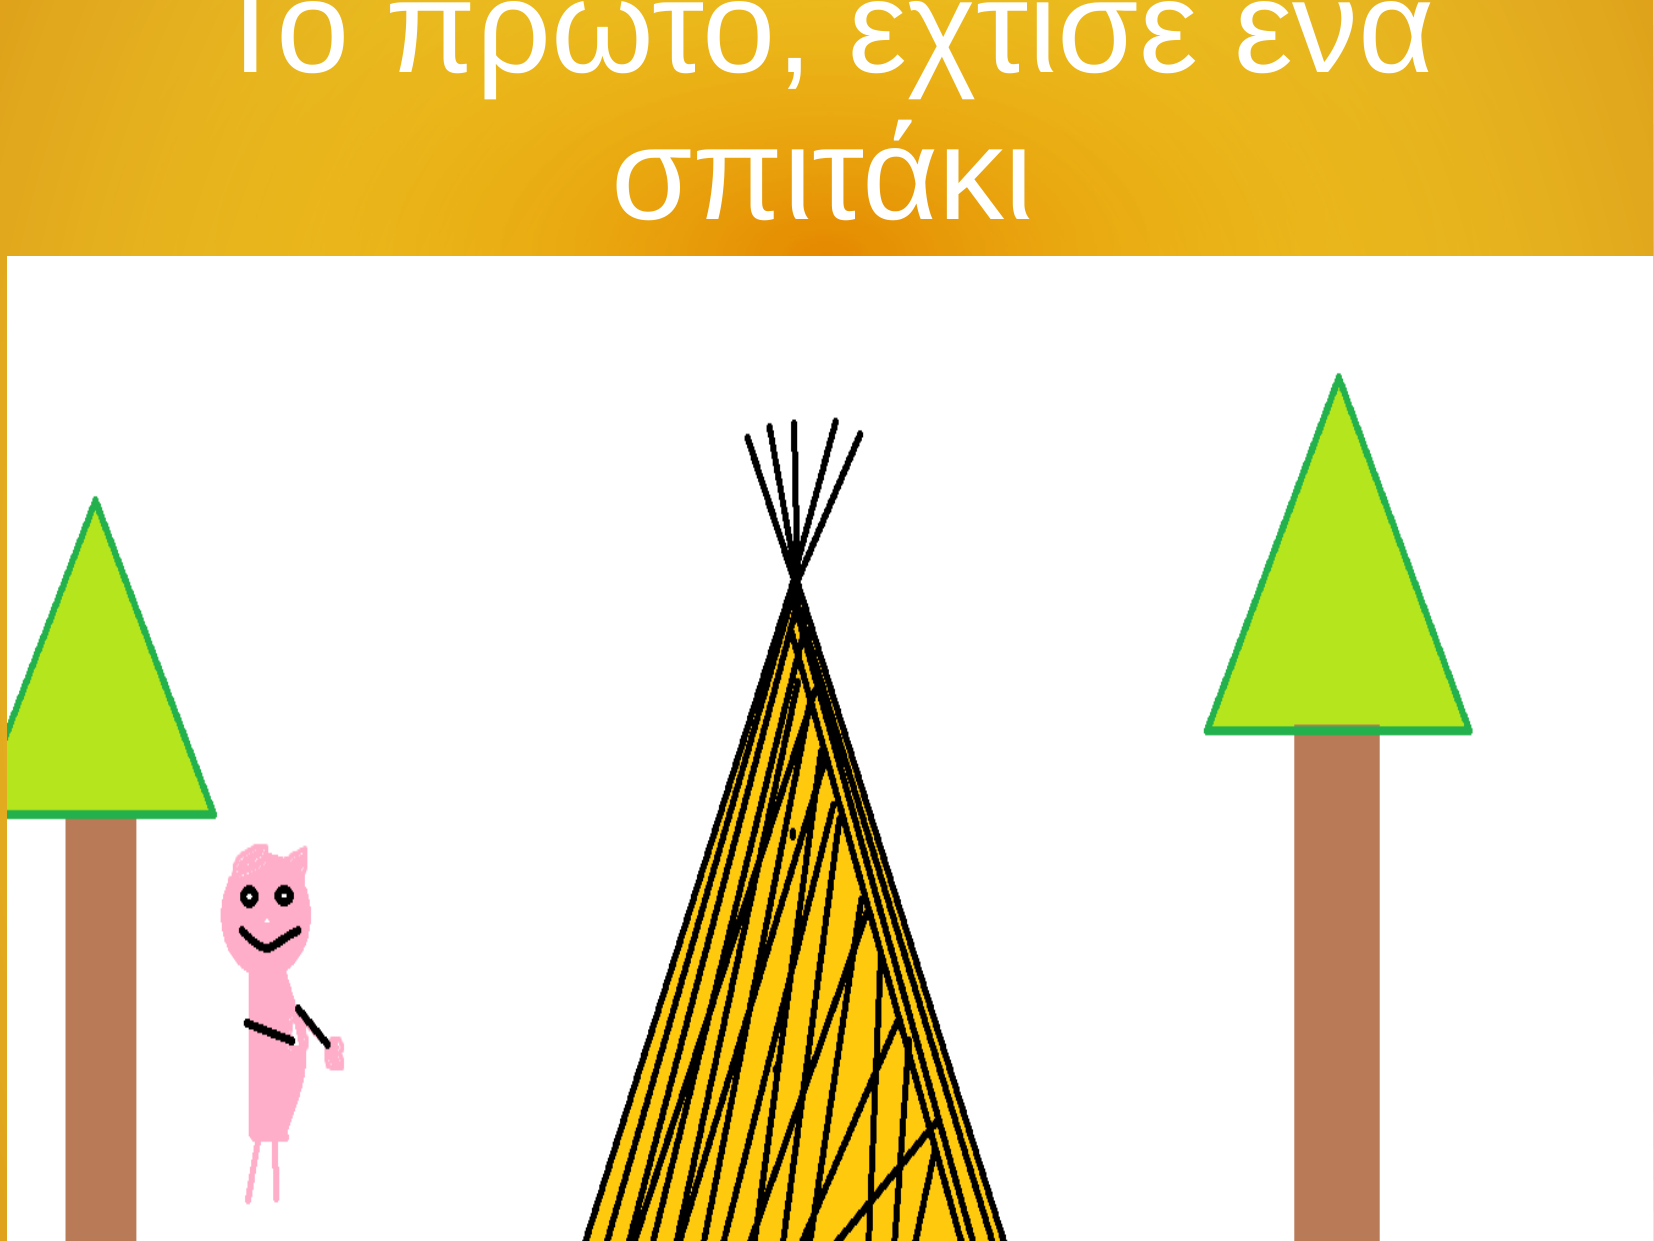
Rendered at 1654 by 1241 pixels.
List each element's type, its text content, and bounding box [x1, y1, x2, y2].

picture [7, 256, 1654, 1241]
title Το πρώτο, έχτισε ένα σπιτάκι από άχυρο. [78, 0, 1567, 256]
